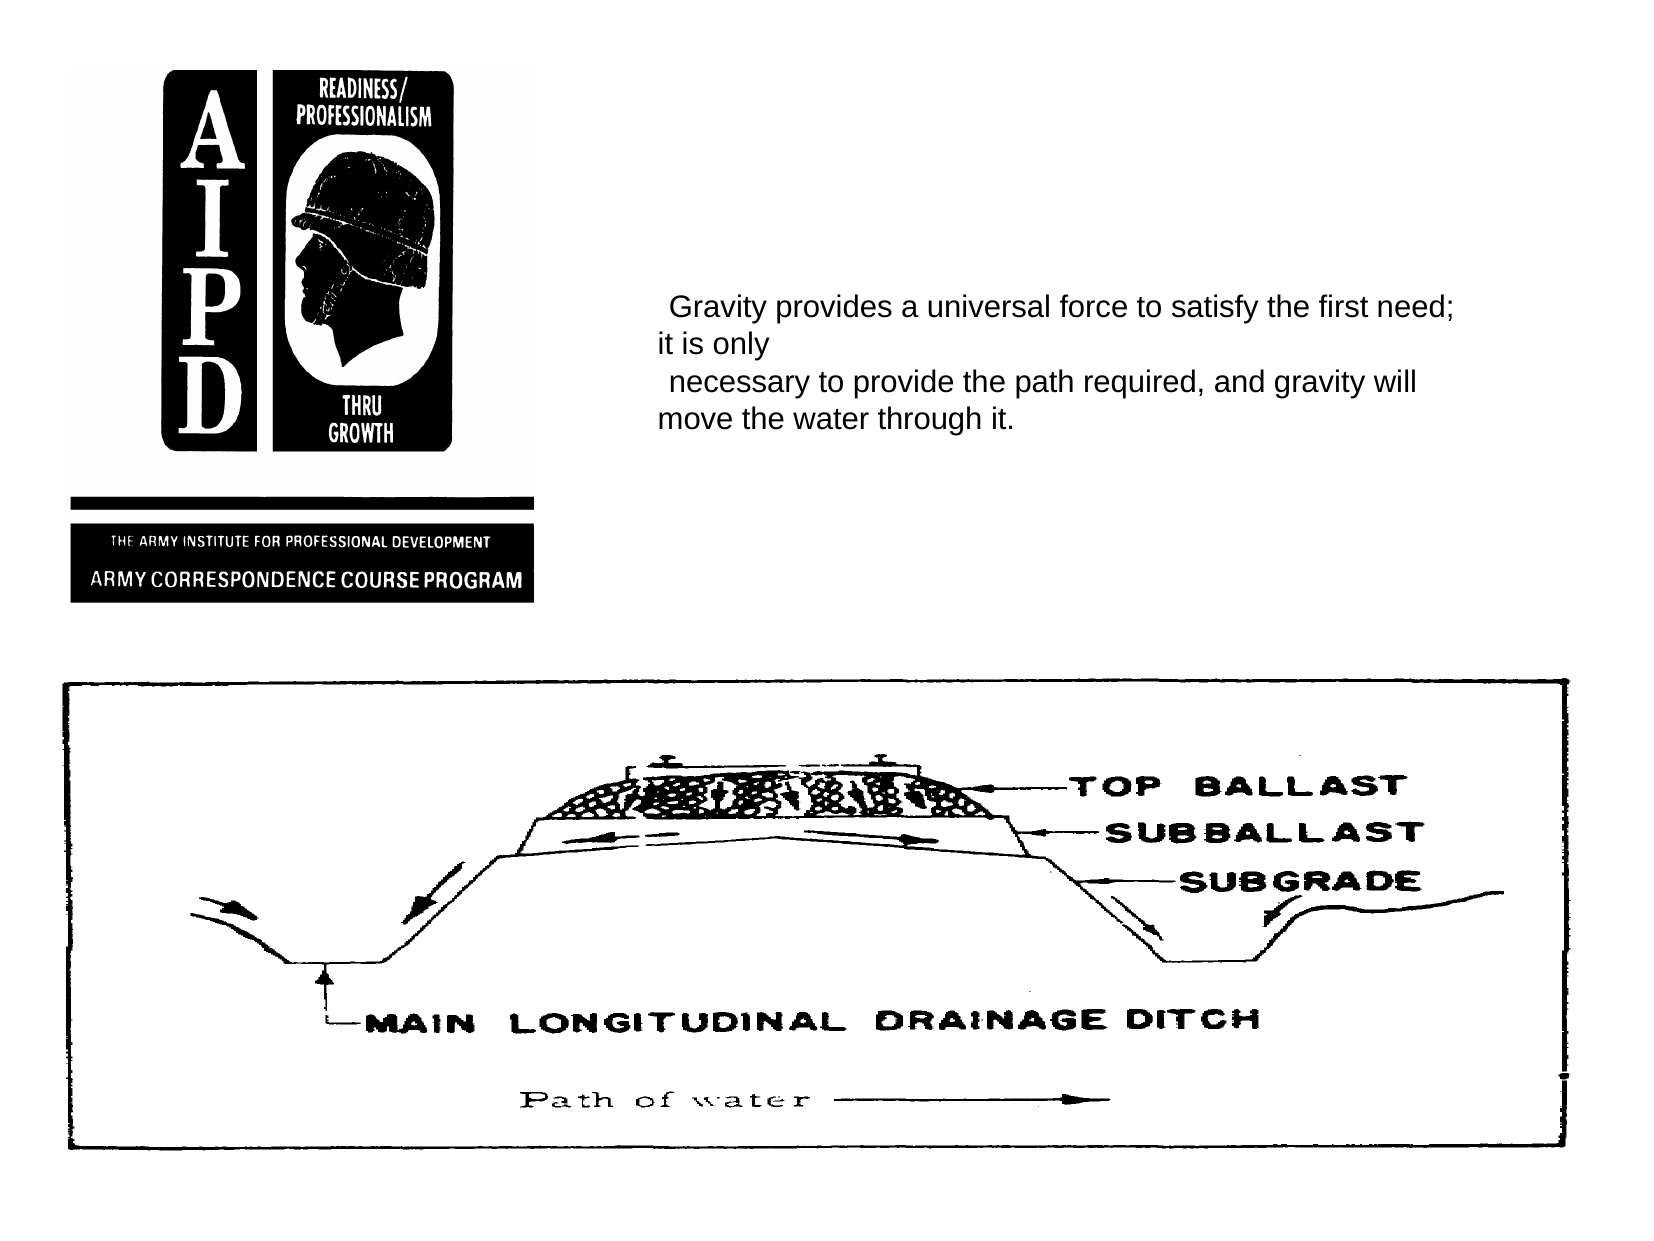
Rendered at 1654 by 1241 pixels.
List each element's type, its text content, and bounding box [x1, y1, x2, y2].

picture [48, 671, 1580, 1159]
picture [68, 68, 538, 607]
text_box Gravity provides a universal force to satisfy the first need; it is only necessary to provide the path required, and gravity will move the water through it. [642, 278, 1470, 444]
